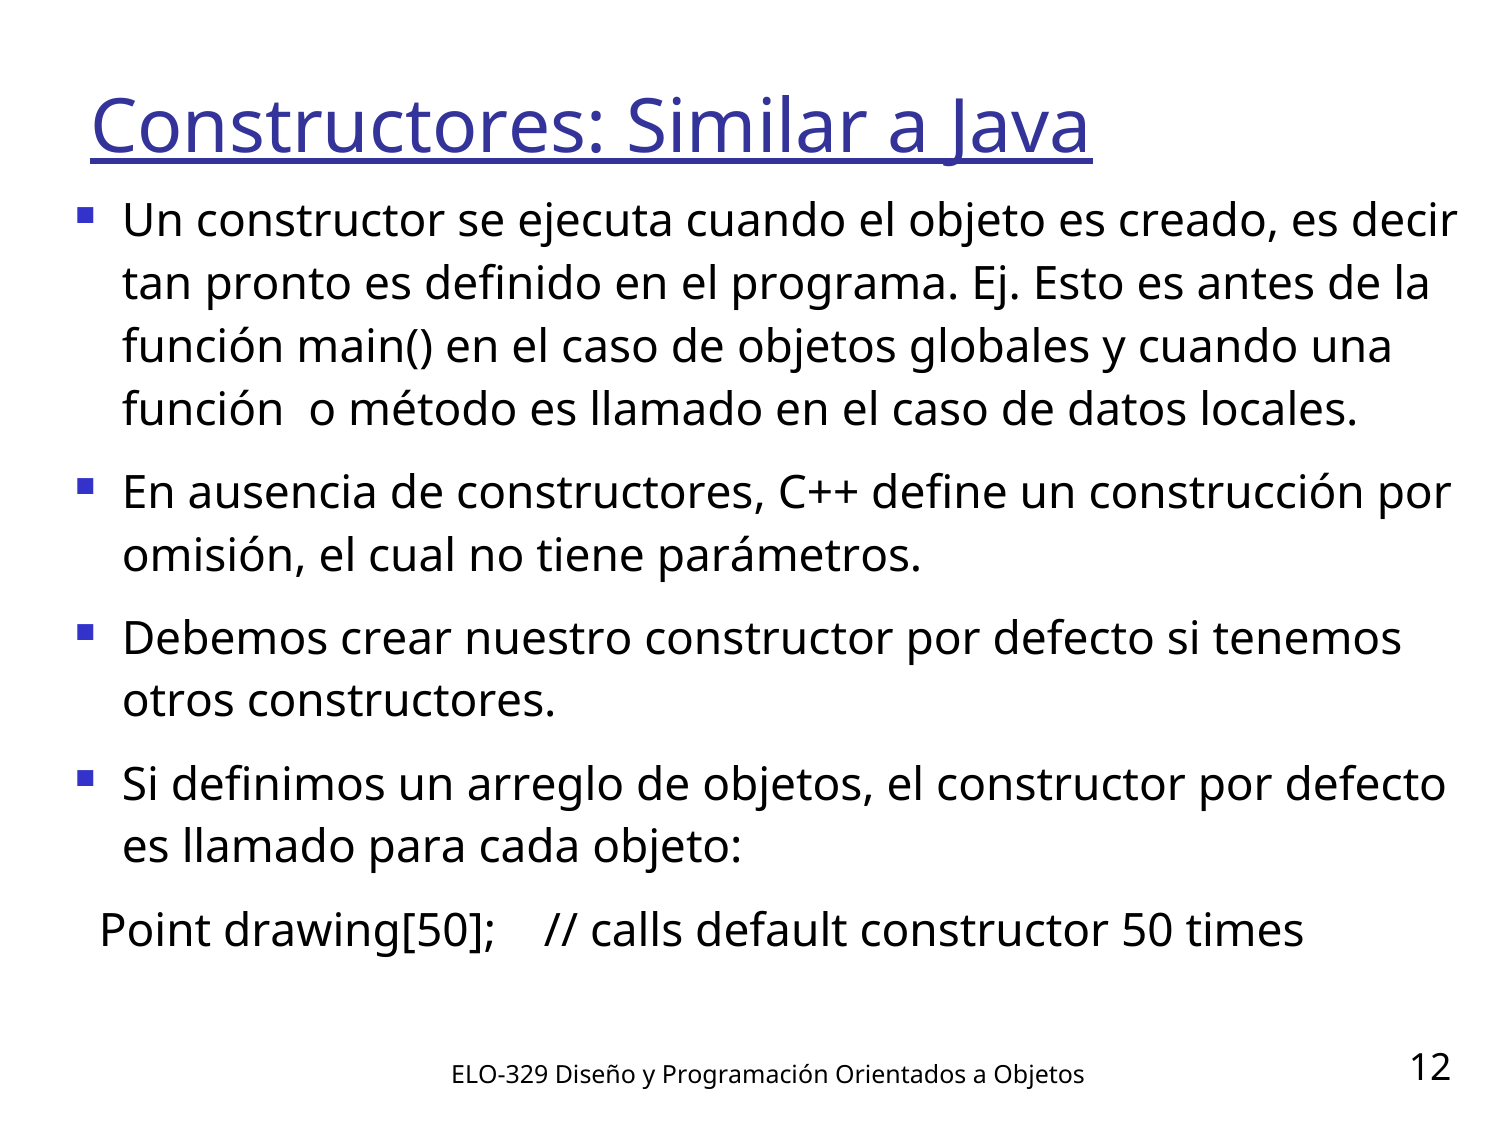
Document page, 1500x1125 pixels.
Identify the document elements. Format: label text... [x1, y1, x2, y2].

title Constructores: Similar a Java [75, 19, 1500, 183]
list Un constructor se ejecuta cuando el objeto es creado, es decir tan pronto es definido en el programa. Ej. Esto es antes de la función main() en el caso de objetos globales y cuando una función o método es llamado en el caso de datos locales. En ausencia de constructores, C++ define un construcción por omisión, el cual no tiene parámetros. Debemos crear nuestro constructor por defecto si tenemos otros constructores. Si definimos un arreglo de objetos, el constructor por defecto es llamado para cada objeto: Point drawing[50]; // calls default constructor 50 times [75, 187, 1462, 993]
